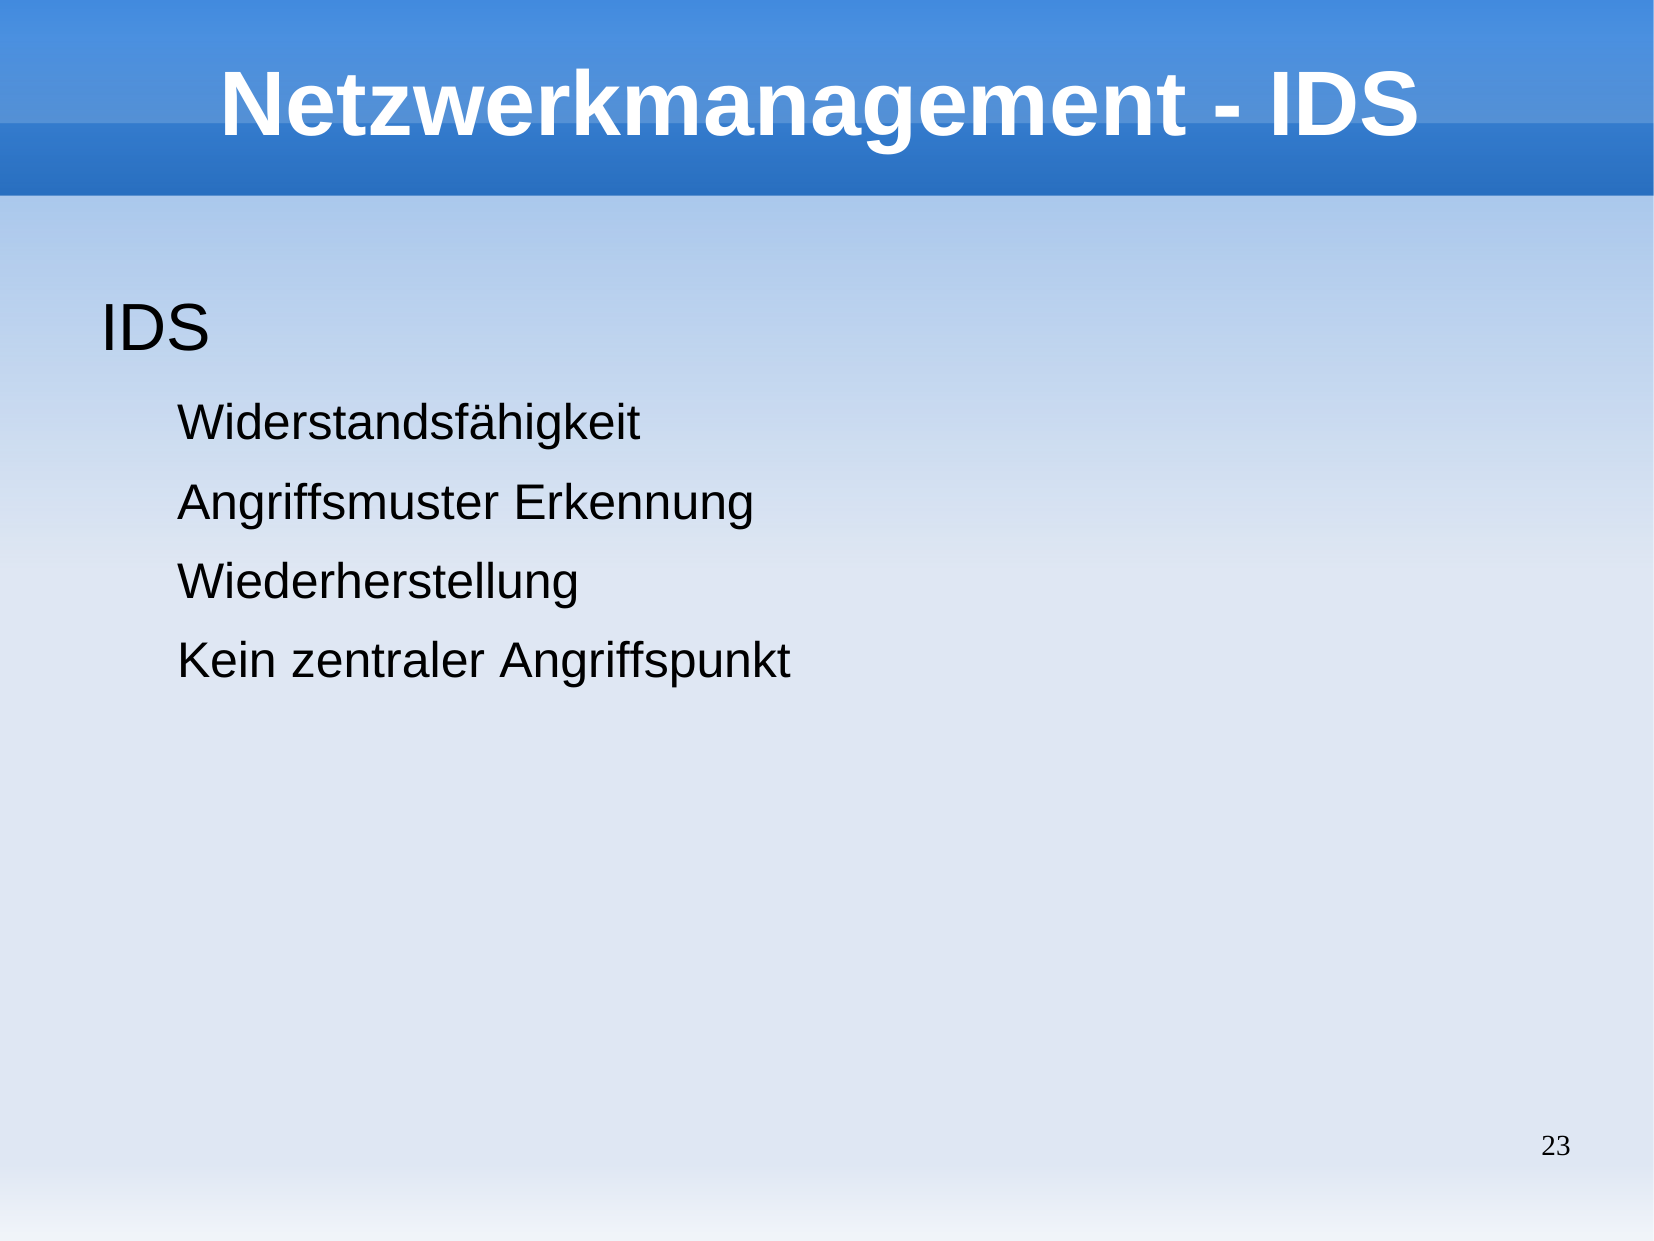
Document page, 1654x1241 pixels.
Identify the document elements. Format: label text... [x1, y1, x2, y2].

title Netzwerkmanagement - IDS [76, 0, 1565, 208]
picture [0, 0, 1654, 1241]
list IDS Widerstandsfähigkeit Angriffsmuster Erkennung Wiederherstellung Kein zentraler Angriffspunkt [82, 290, 1571, 1109]
